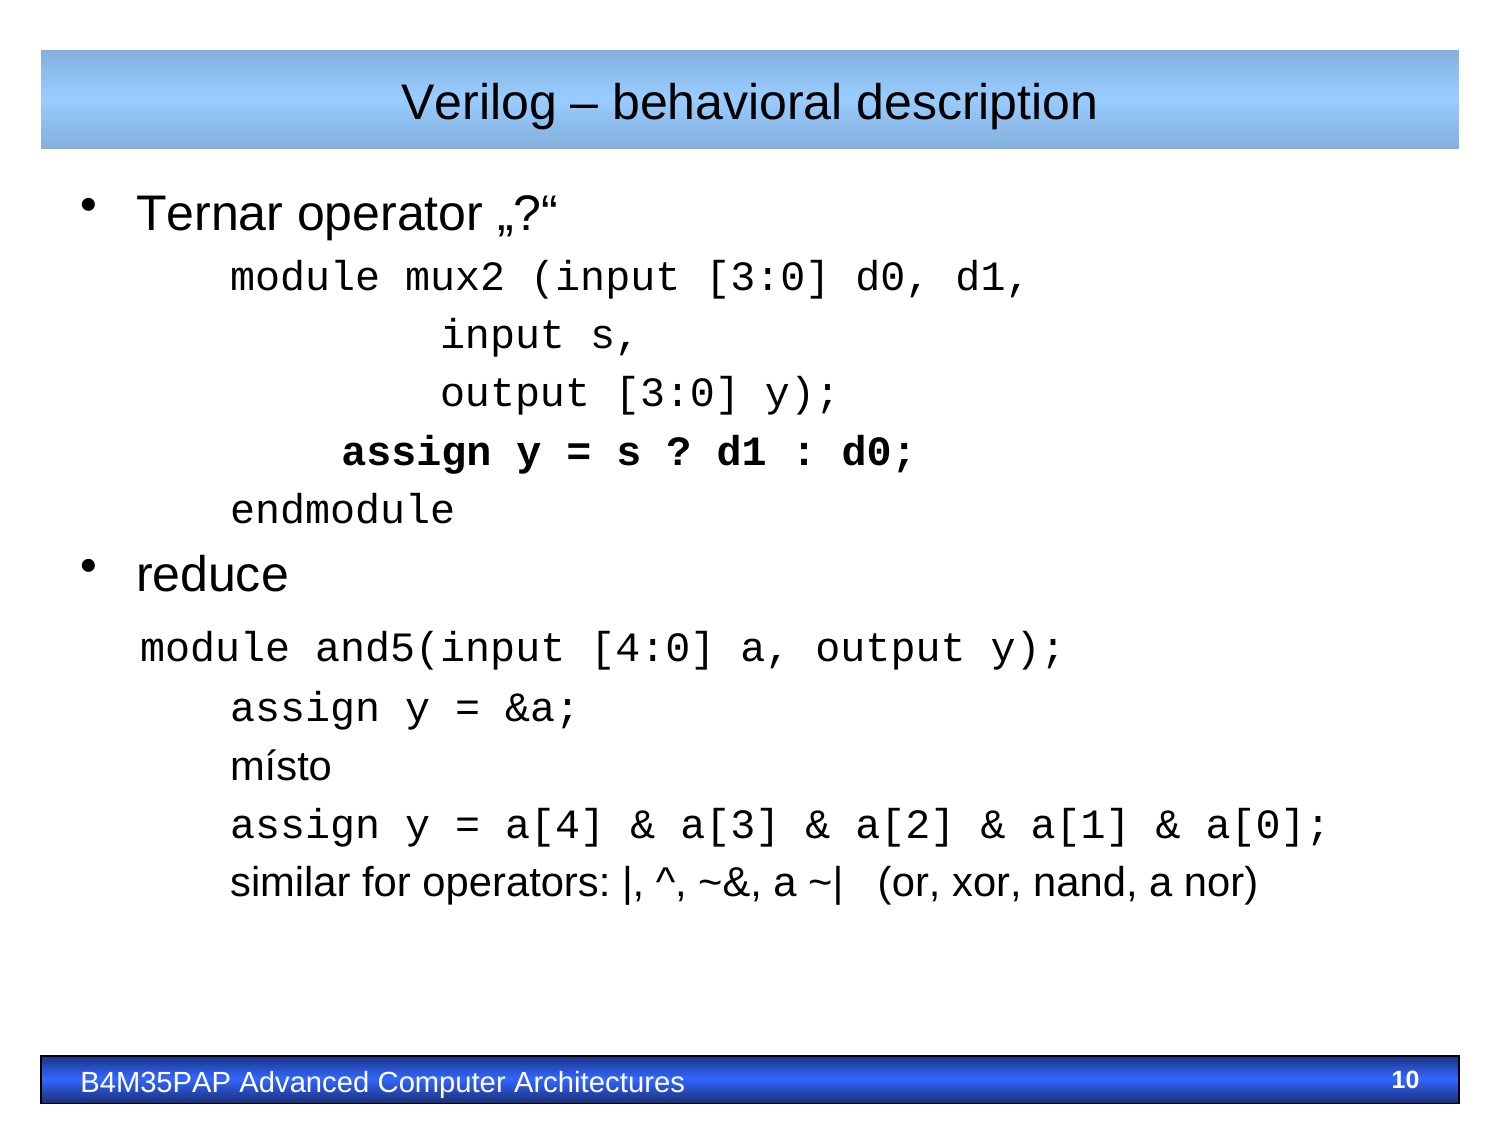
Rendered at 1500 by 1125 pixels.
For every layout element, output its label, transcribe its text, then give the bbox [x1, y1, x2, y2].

list Ternar operator „?“ module mux2 (input [3:0] d0, d1, input s, output [3:0] y); assign y = s ? d1 : d0; endmodule reduce module and5(input [4:0] a, output y); assign y = &a; místo assign y = a[4] & a[3] & a[2] & a[1] & a[0]; similar for operators: |, ^, ~&, a ~| (or, xor, nand, a nor) [64, 172, 1436, 1000]
title Verilog – behavioral description [41, 50, 1459, 149]
